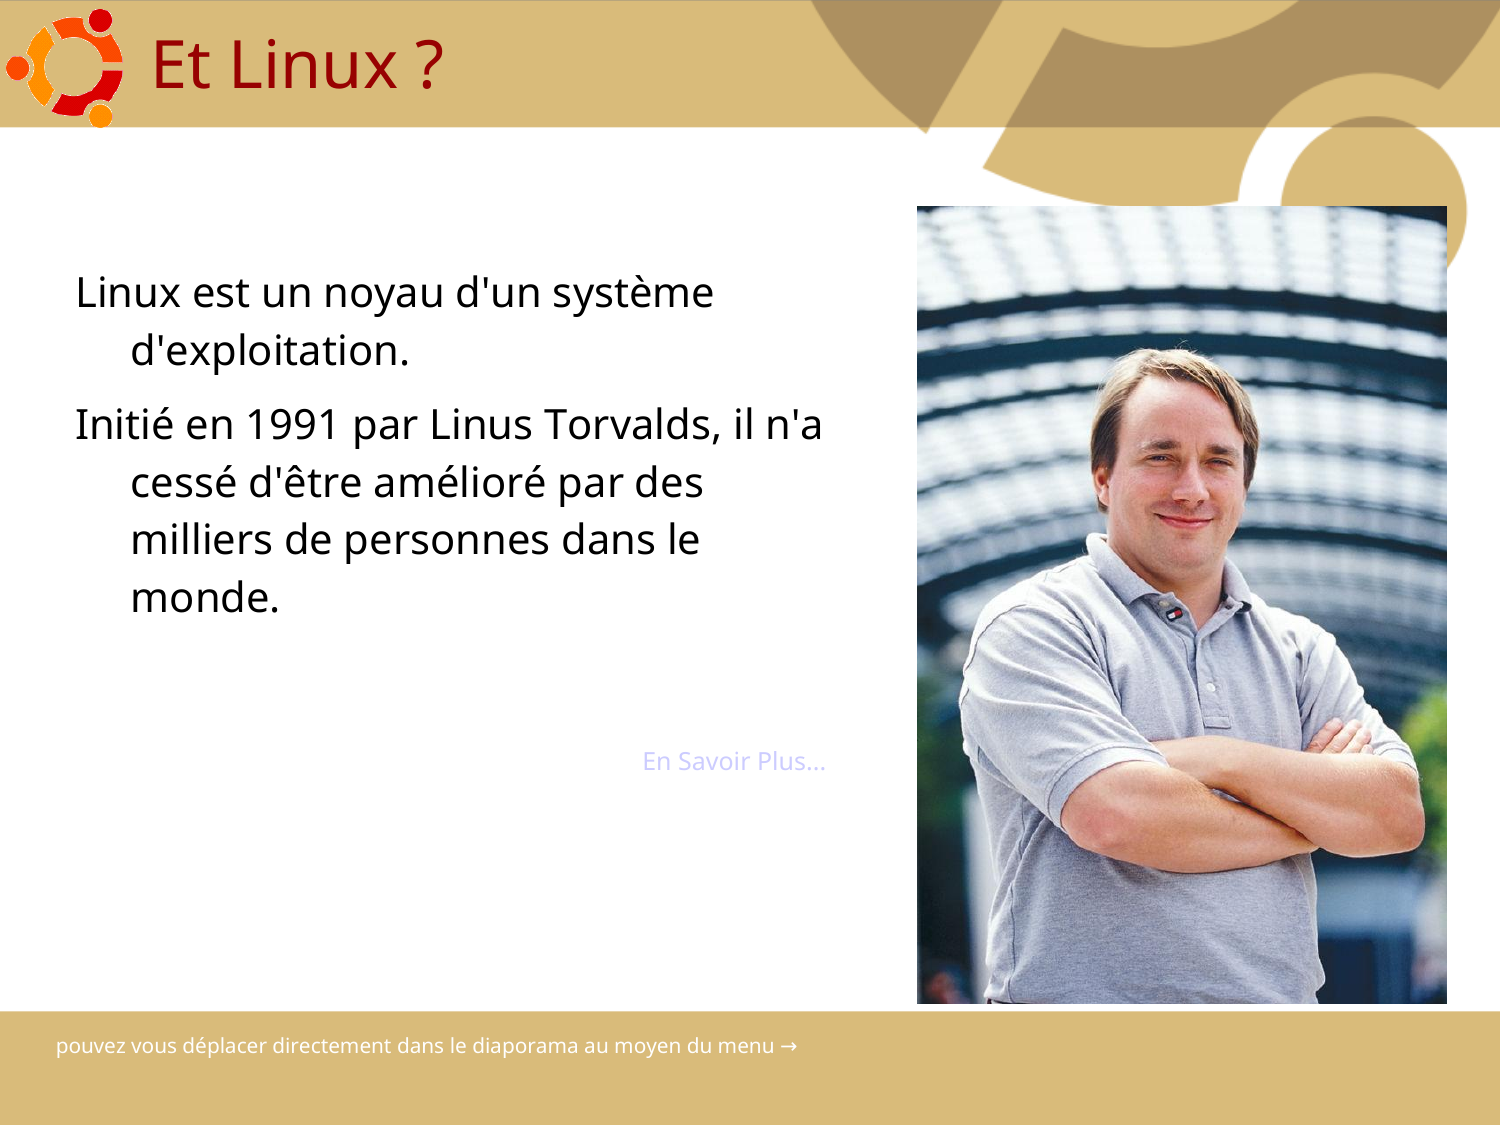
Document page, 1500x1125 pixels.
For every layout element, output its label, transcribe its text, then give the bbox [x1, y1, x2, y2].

title Et Linux ? [135, 0, 1418, 126]
list Linux est un noyau d'un système d'exploitation. Initié en 1991 par Linus Torvalds, il n'a cessé d'être amélioré par des milliers de personnes dans le monde. En Savoir Plus... [74, 262, 827, 918]
picture [0, 0, 1500, 1004]
